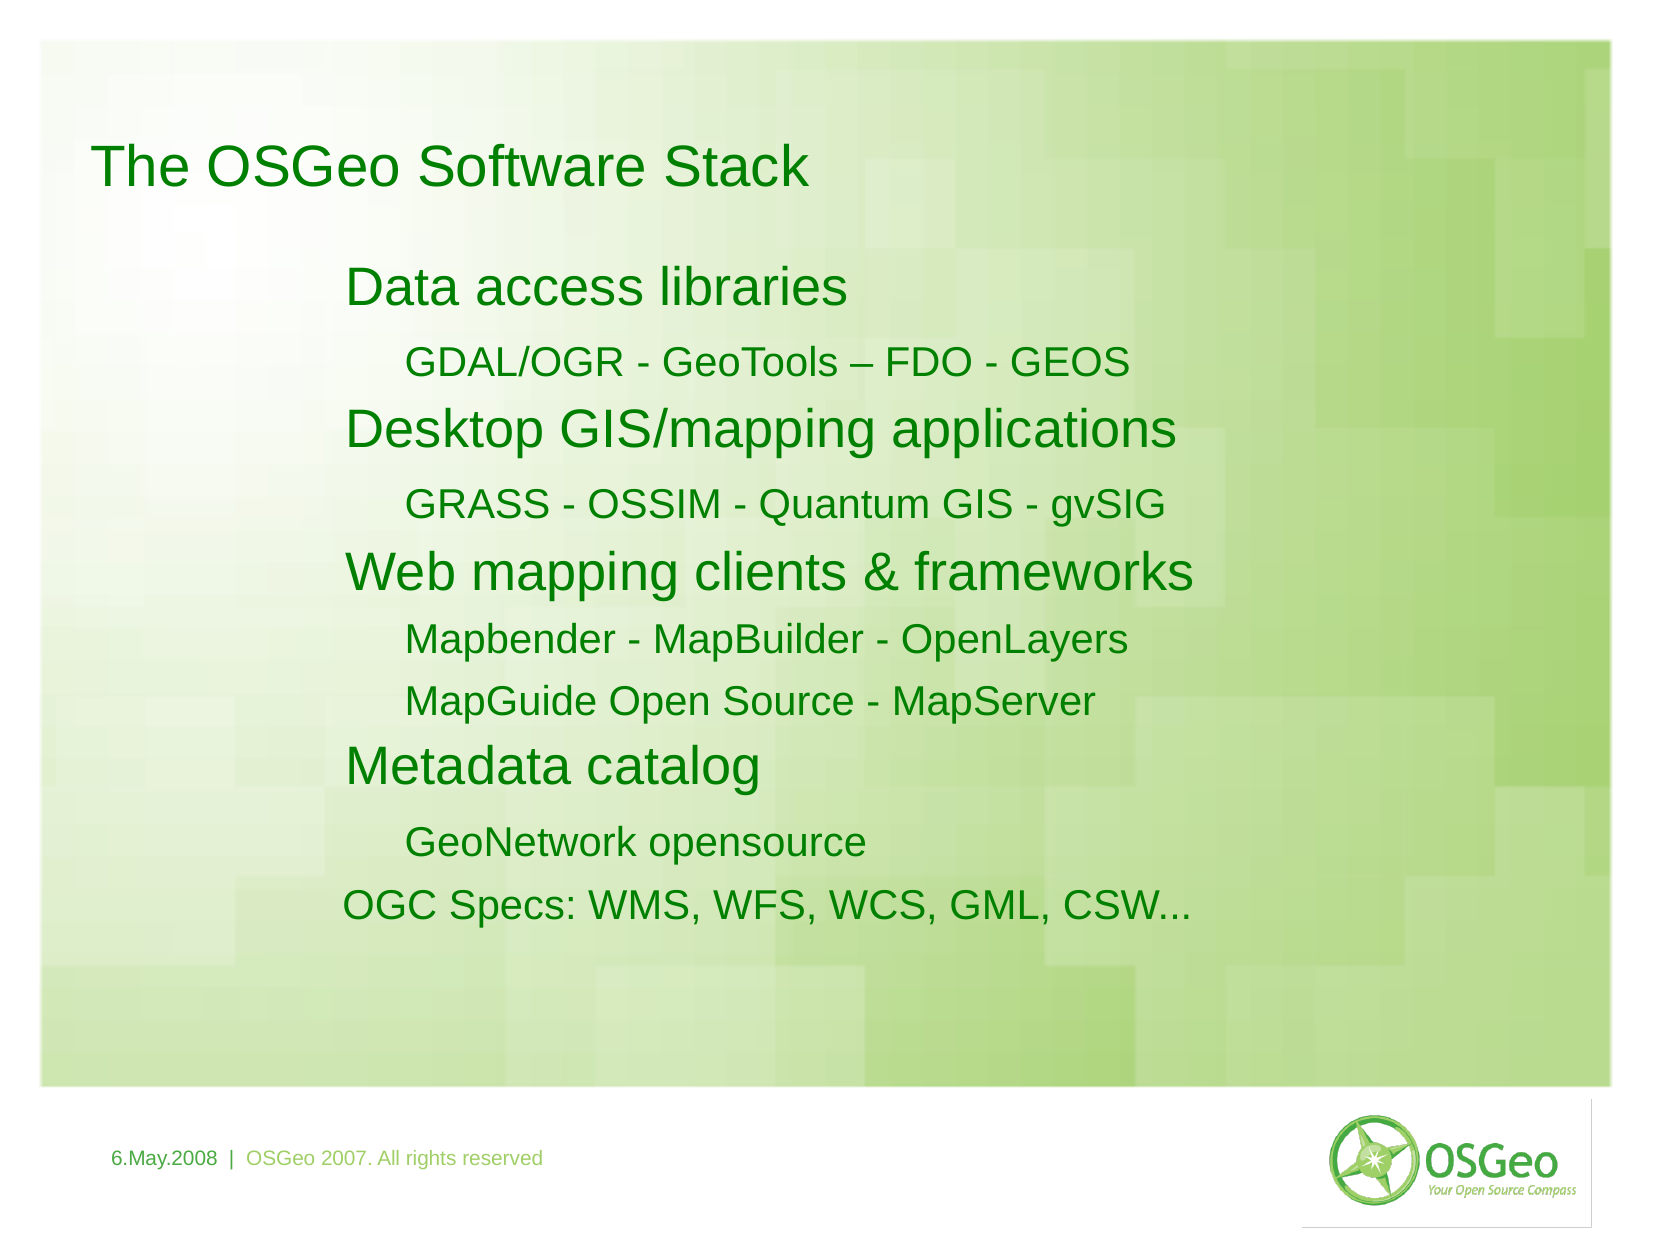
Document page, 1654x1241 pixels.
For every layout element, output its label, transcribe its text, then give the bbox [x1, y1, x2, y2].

text_box Data access libraries GDAL/OGR - GeoTools – FDO - GEOS Desktop GIS/mapping applications GRASS - OSSIM - Quantum GIS - gvSIG Web mapping clients & frameworks Mapbender - MapBuilder - OpenLayers MapGuide Open Source - MapServer Metadata catalog GeoNetwork opensource OGC Specs: WMS, WFS, WCS, GML, CSW... [315, 265, 1654, 996]
text_box The OSGeo Software Stack [75, 130, 1303, 207]
picture [0, 1, 1654, 1239]
